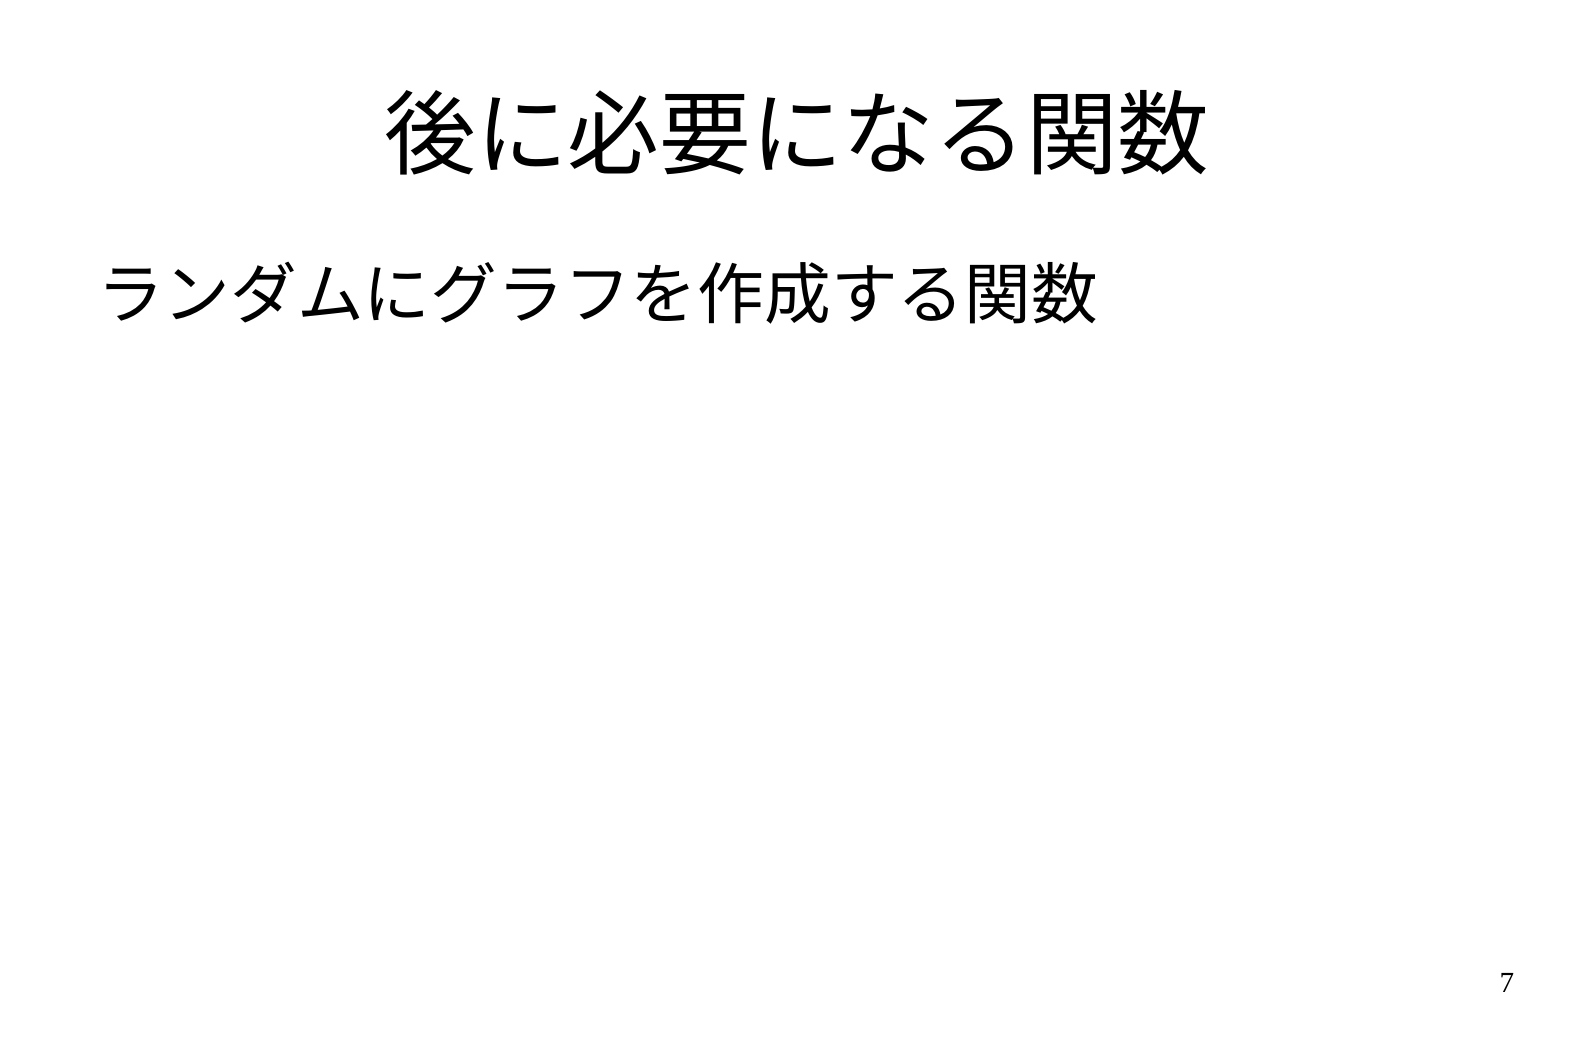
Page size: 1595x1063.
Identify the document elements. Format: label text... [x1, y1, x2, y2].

text_box <番号> [1143, 968, 1515, 1042]
text_box ランダムにグラフを作成する関数 [79, 248, 1515, 951]
text_box 後に必要になる関数 [79, 42, 1515, 221]
